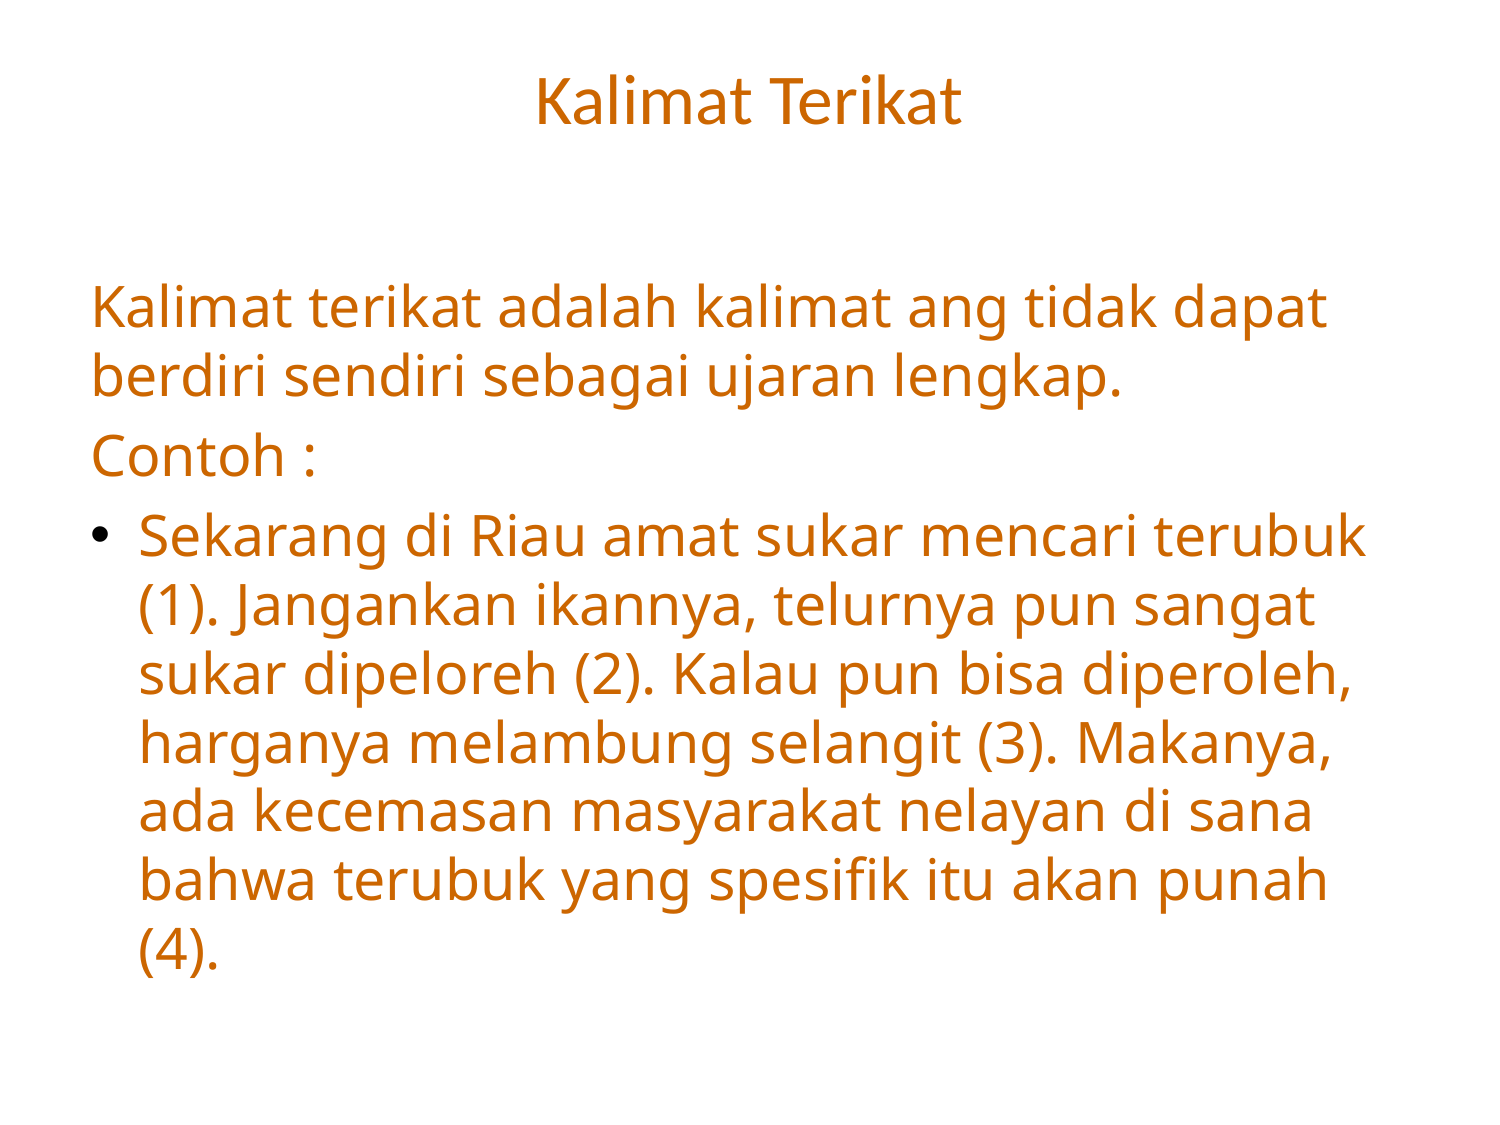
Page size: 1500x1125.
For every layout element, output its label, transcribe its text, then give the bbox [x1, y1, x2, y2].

title Kalimat Terikat [75, 45, 1425, 233]
list Kalimat terikat adalah kalimat ang tidak dapat berdiri sendiri sebagai ujaran lengkap. Contoh : Sekarang di Riau amat sukar mencari terubuk (1). Jangankan ikannya, telurnya pun sangat sukar dipeloreh (2). Kalau pun bisa diperoleh, harganya melambung selangit (3). Makanya, ada kecemasan masyarakat nelayan di sana bahwa terubuk yang spesifik itu akan punah (4). [75, 262, 1425, 1005]
